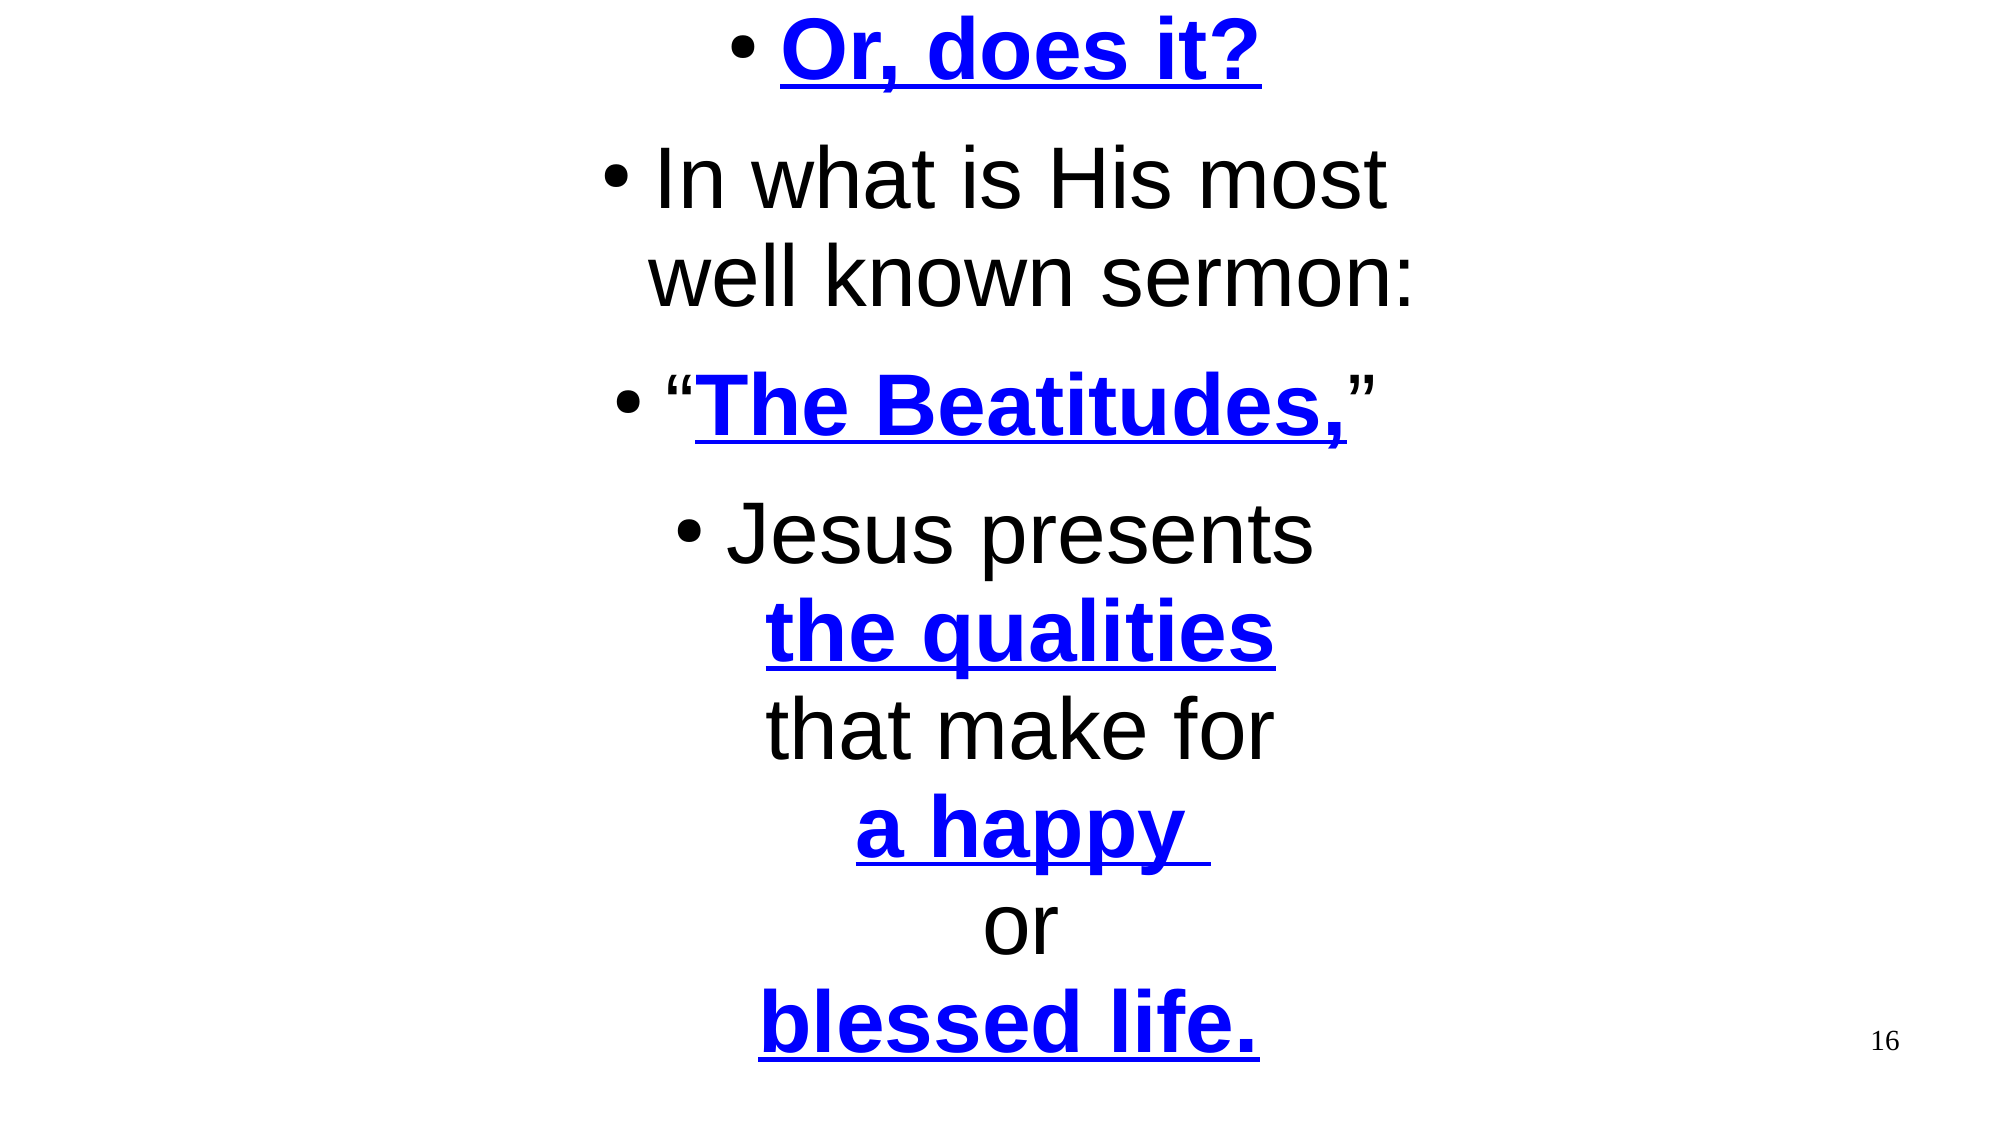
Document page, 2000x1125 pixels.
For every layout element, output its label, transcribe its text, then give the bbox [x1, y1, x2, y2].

list Or, does it? In what is His most well known sermon: “The Beatitudes,” Jesus presents the qualities that make for a happy or blessed life. [0, 0, 1996, 1123]
